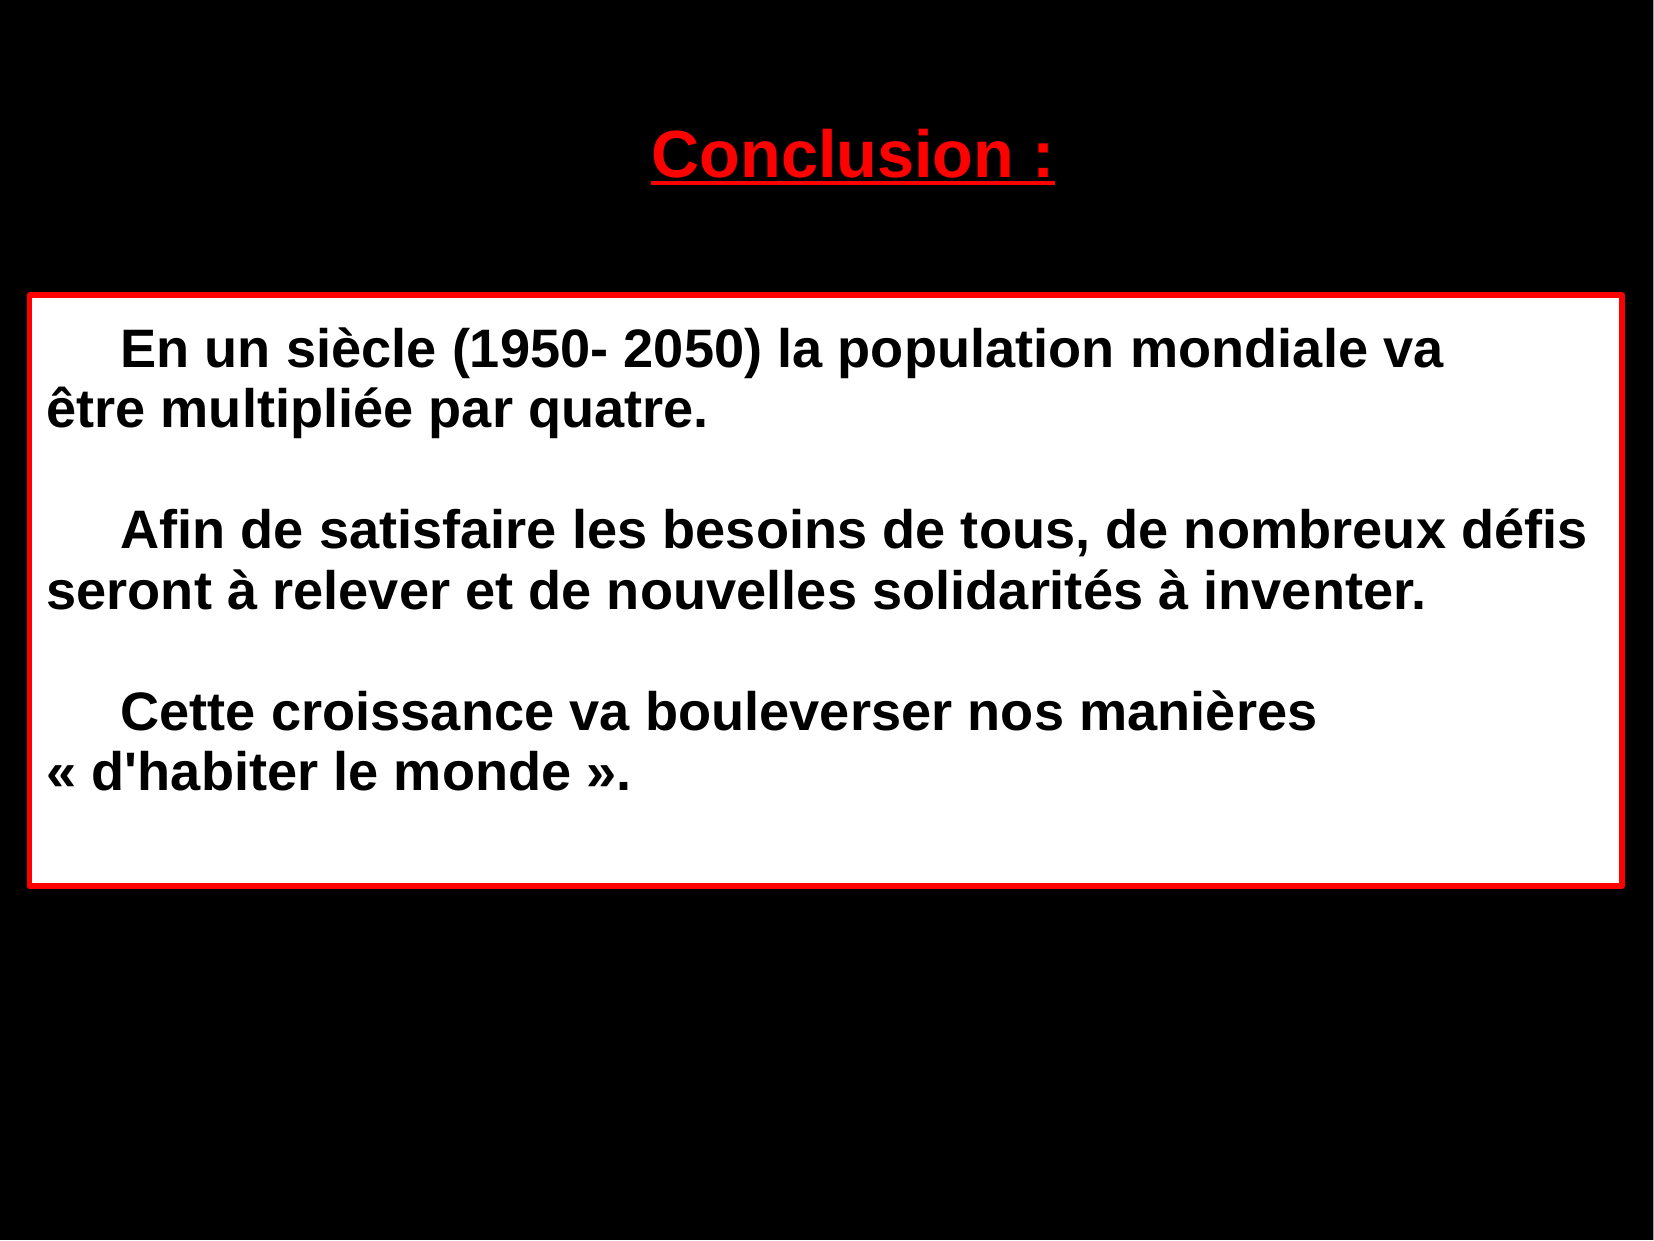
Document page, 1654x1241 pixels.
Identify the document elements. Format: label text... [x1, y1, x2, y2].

text_box En un siècle (1950- 2050) la population mondiale va être multipliée par quatre. Afin de satisfaire les besoins de tous, de nombreux défis seront à relever et de nouvelles solidarités à inventer. Cette croissance va bouleverser nos manières « d'habiter le monde ». [29, 295, 1622, 886]
text_box Conclusion : [58, 107, 1649, 201]
